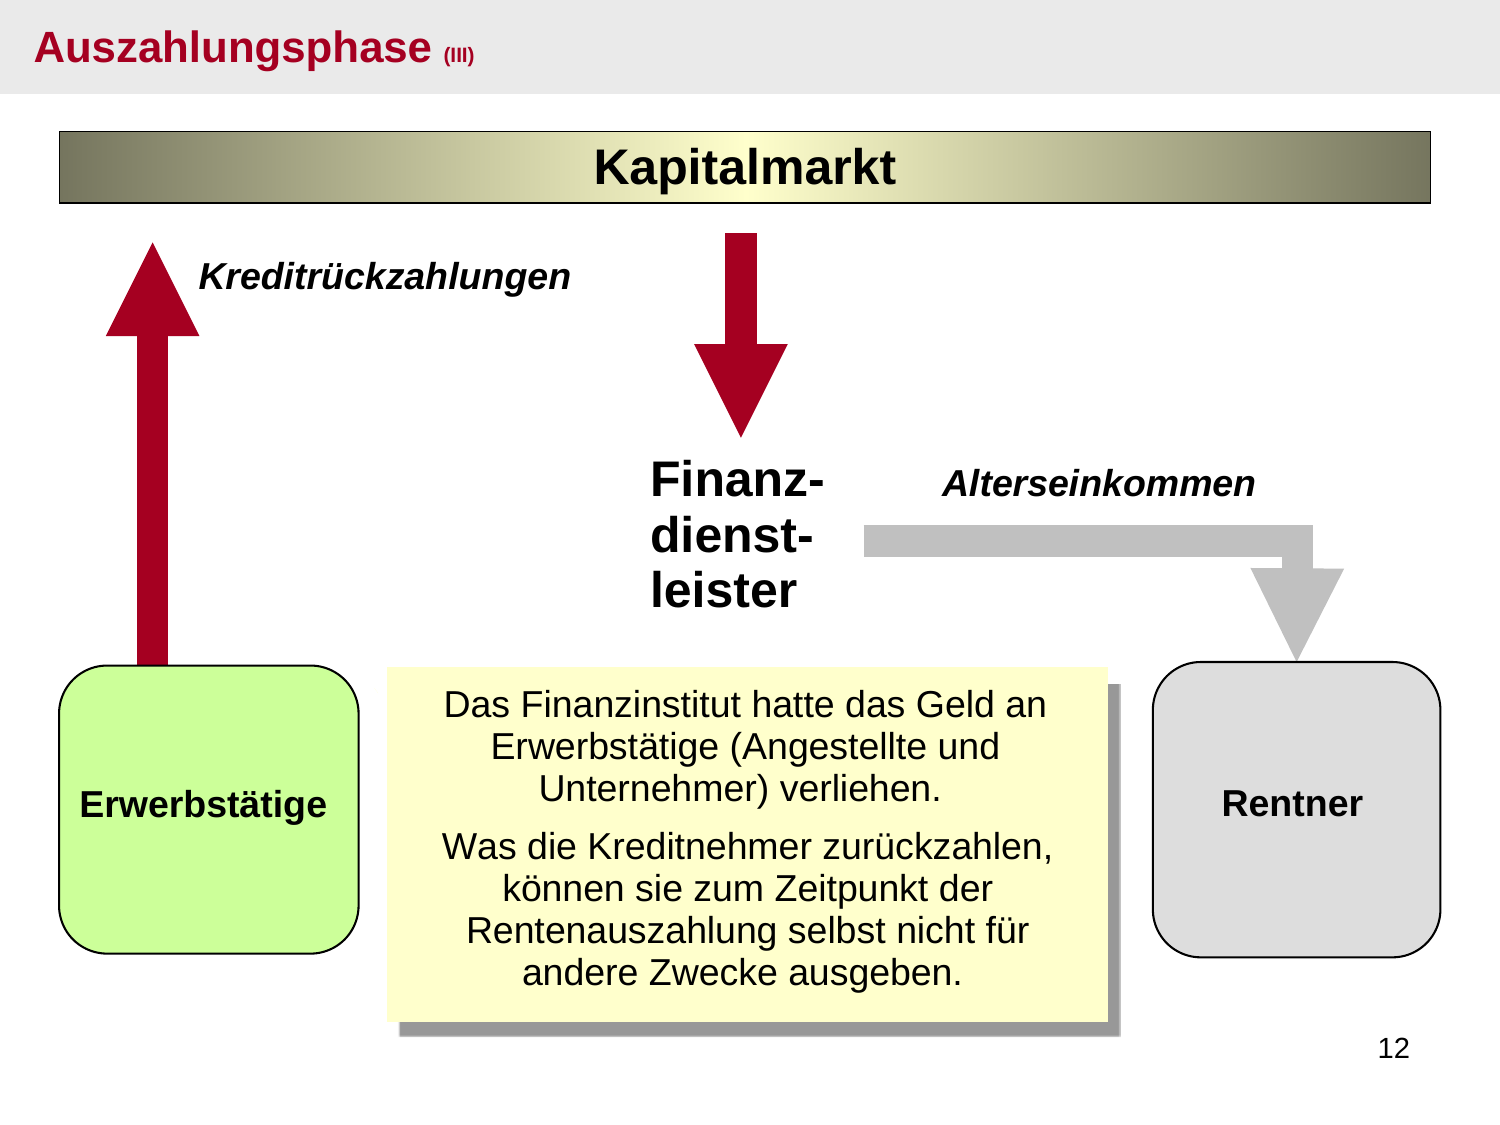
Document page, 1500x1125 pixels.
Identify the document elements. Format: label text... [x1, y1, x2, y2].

text_box Finanz- dienst- leister [635, 443, 864, 627]
text_box Kreditrückzahlungen [183, 248, 592, 306]
text_box Alterseinkommen [927, 454, 1300, 512]
text_box Erwerbstätige [64, 776, 372, 834]
text_box Rentner [1160, 761, 1430, 833]
text_box [387, 667, 1108, 1022]
text_box Kapitalmarkt [59, 131, 1431, 203]
text_box [0, 0, 1500, 94]
text_box [1152, 662, 1441, 958]
text_box Was die Kreditnehmer zurückzahlen, können sie zum Zeitpunkt der Rentenauszahlung selbst nicht für andere Zwecke ausgeben. [400, 817, 1096, 1002]
text_box [59, 665, 359, 954]
text_box Das Finanzinstitut hatte das Geld an Erwerbstätige (Angestellte und Unternehmer) verliehen. [396, 675, 1095, 818]
text_box Auszahlungsphase (III) [18, 15, 1430, 80]
